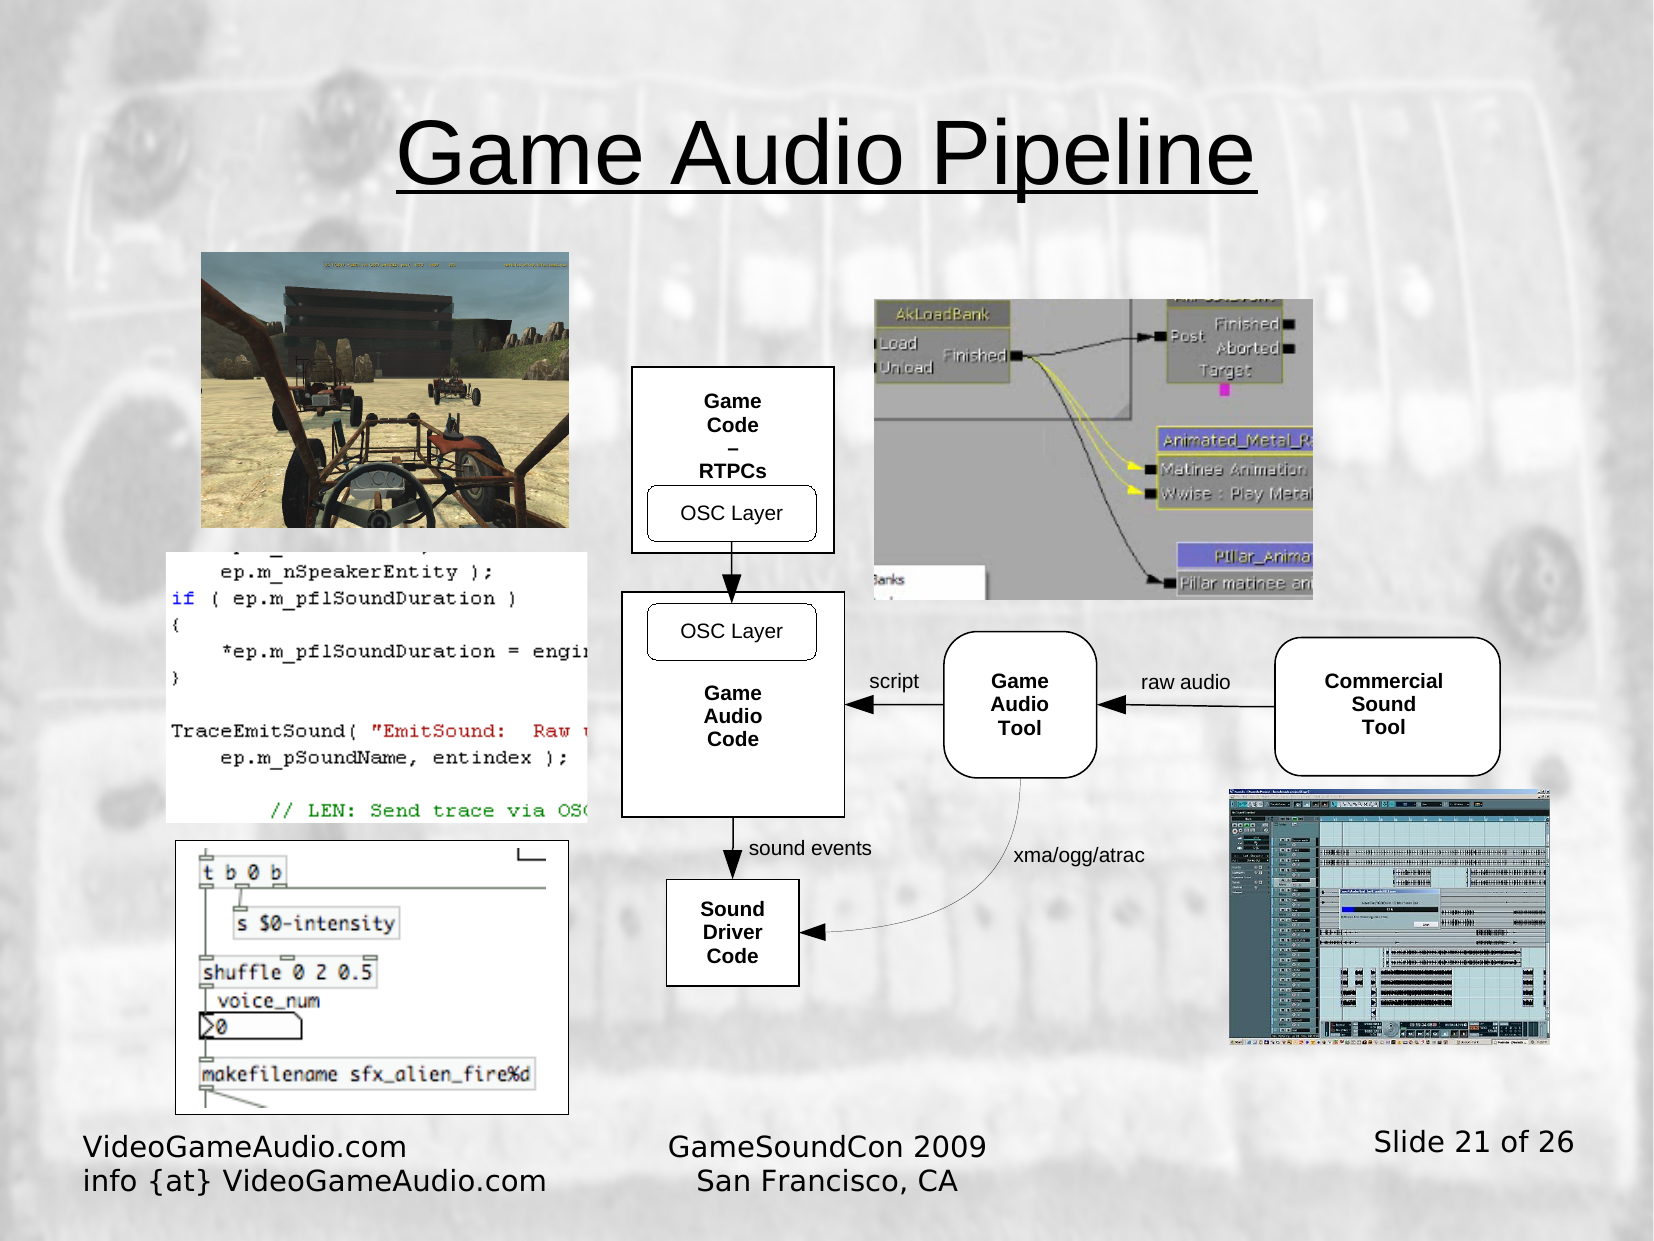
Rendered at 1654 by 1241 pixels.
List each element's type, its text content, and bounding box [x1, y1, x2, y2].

picture [201, 252, 569, 528]
picture [165, 552, 588, 823]
picture [1229, 789, 1550, 1045]
text_box Game Audio Tool [954, 645, 1086, 764]
text_box OSC Layer [647, 485, 817, 542]
title Game Audio Pipeline [82, 49, 1571, 257]
text_box [1275, 637, 1501, 776]
text_box [943, 631, 1097, 778]
text_box Game Audio Code [621, 592, 845, 818]
picture [874, 299, 1313, 600]
text_box Game Code – RTPCs [632, 367, 834, 553]
text_box Commercial Sound Tool [1283, 645, 1485, 763]
text_box [175, 840, 569, 1115]
text_box OSC Layer [647, 603, 817, 661]
picture [188, 848, 546, 1108]
text_box Sound Driver Code [666, 879, 799, 987]
